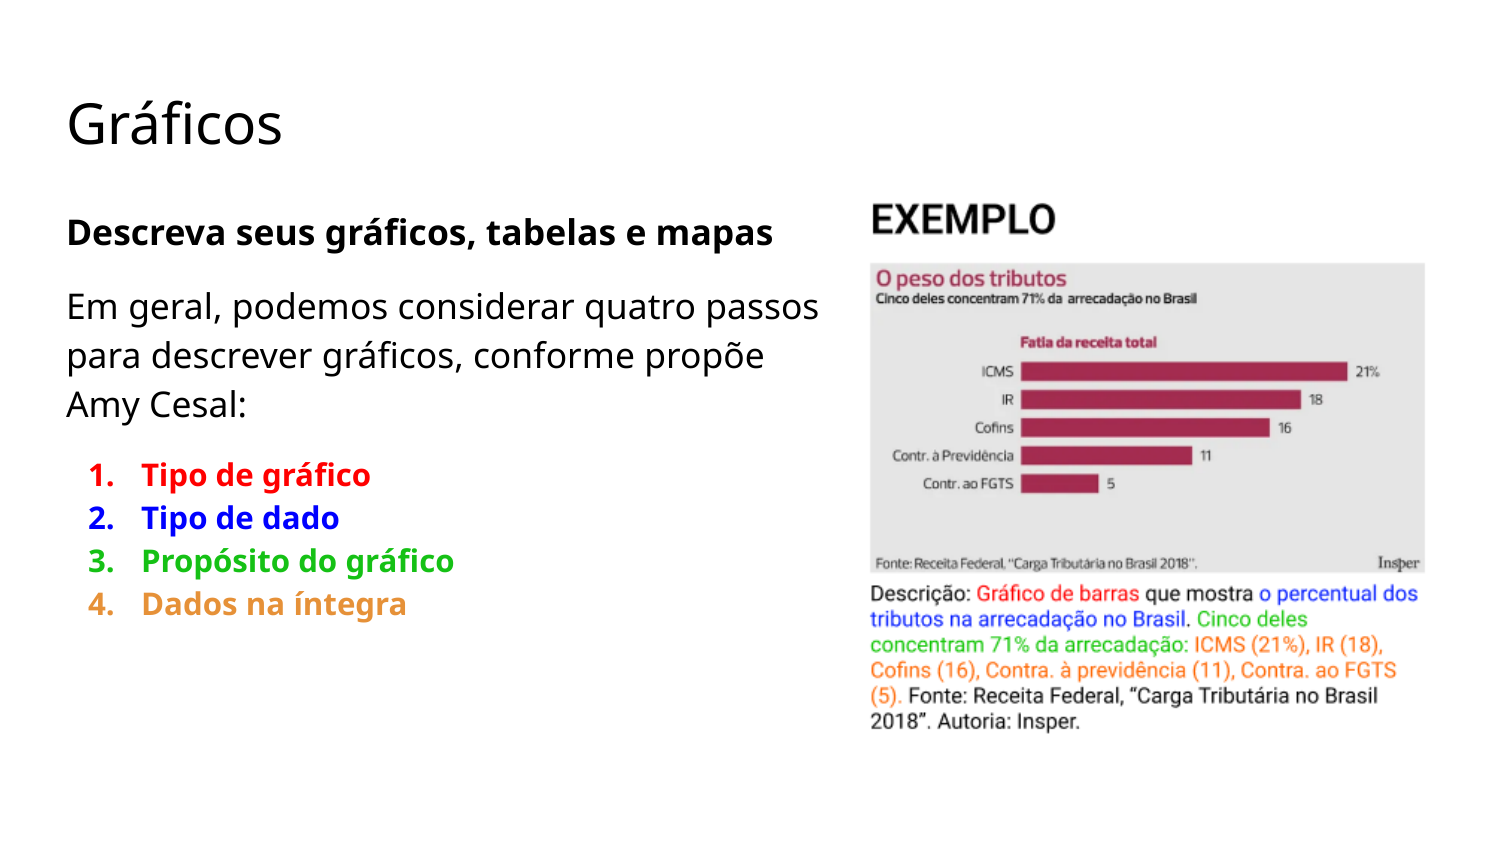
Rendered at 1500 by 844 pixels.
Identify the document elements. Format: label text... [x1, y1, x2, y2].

title Gráficos [51, 72, 1449, 167]
list Descreva seus gráficos, tabelas e mapas Em geral, podemos considerar quatro passos para descrever gráficos, conforme propõe Amy Cesal: Tipo de gráfico Tipo de dado Propósito do gráfico Dados na íntegra [51, 189, 842, 750]
picture [842, 181, 1449, 759]
